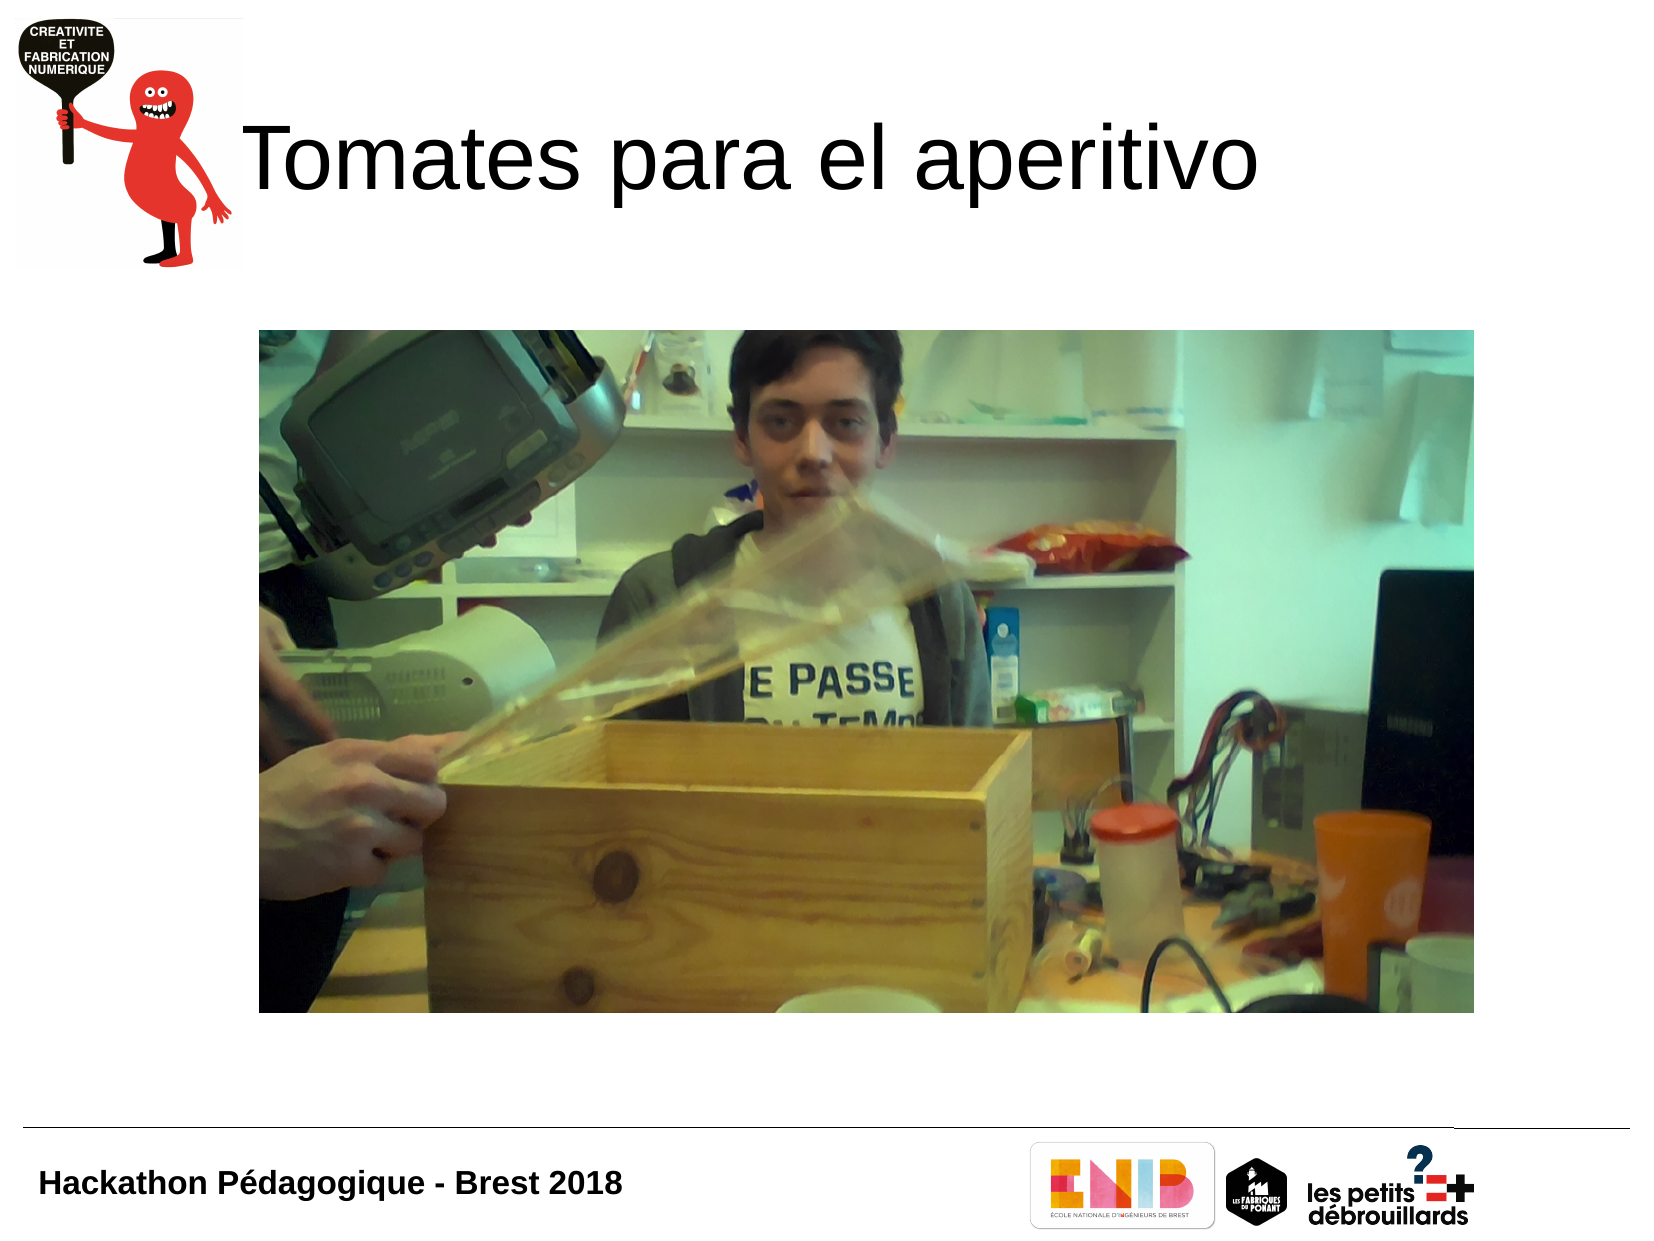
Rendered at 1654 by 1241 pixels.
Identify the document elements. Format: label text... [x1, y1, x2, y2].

picture [15, 18, 243, 269]
picture [1015, 1127, 1287, 1241]
picture [259, 330, 1474, 1014]
picture [1308, 1145, 1474, 1225]
text_box Hackathon Pédagogique - Brest 2018 [23, 1157, 945, 1211]
title Tomates para el aperitivo [243, 49, 1571, 257]
